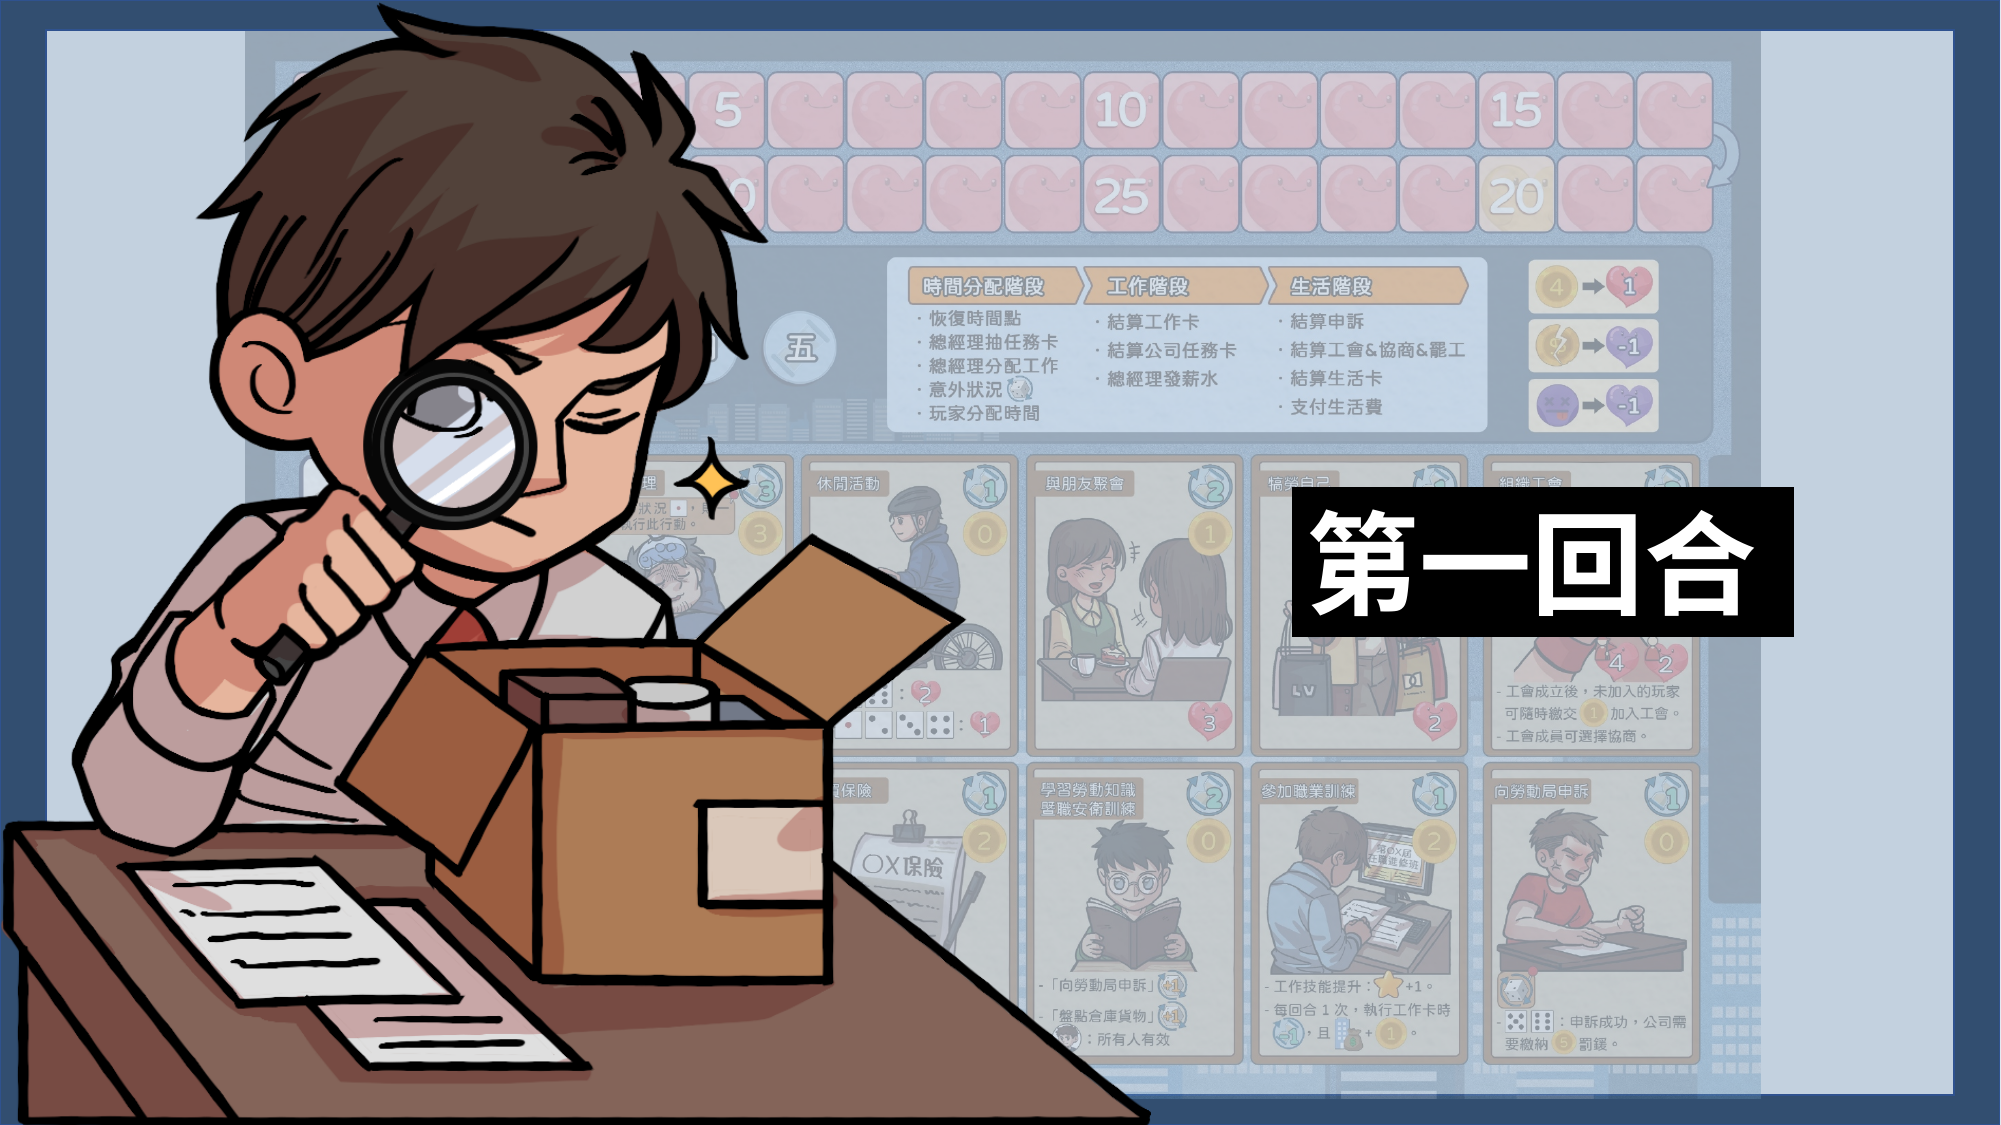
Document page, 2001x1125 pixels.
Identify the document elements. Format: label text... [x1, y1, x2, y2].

text_box 第一回合 [1292, 487, 1794, 637]
picture [0, 2, 1761, 1125]
